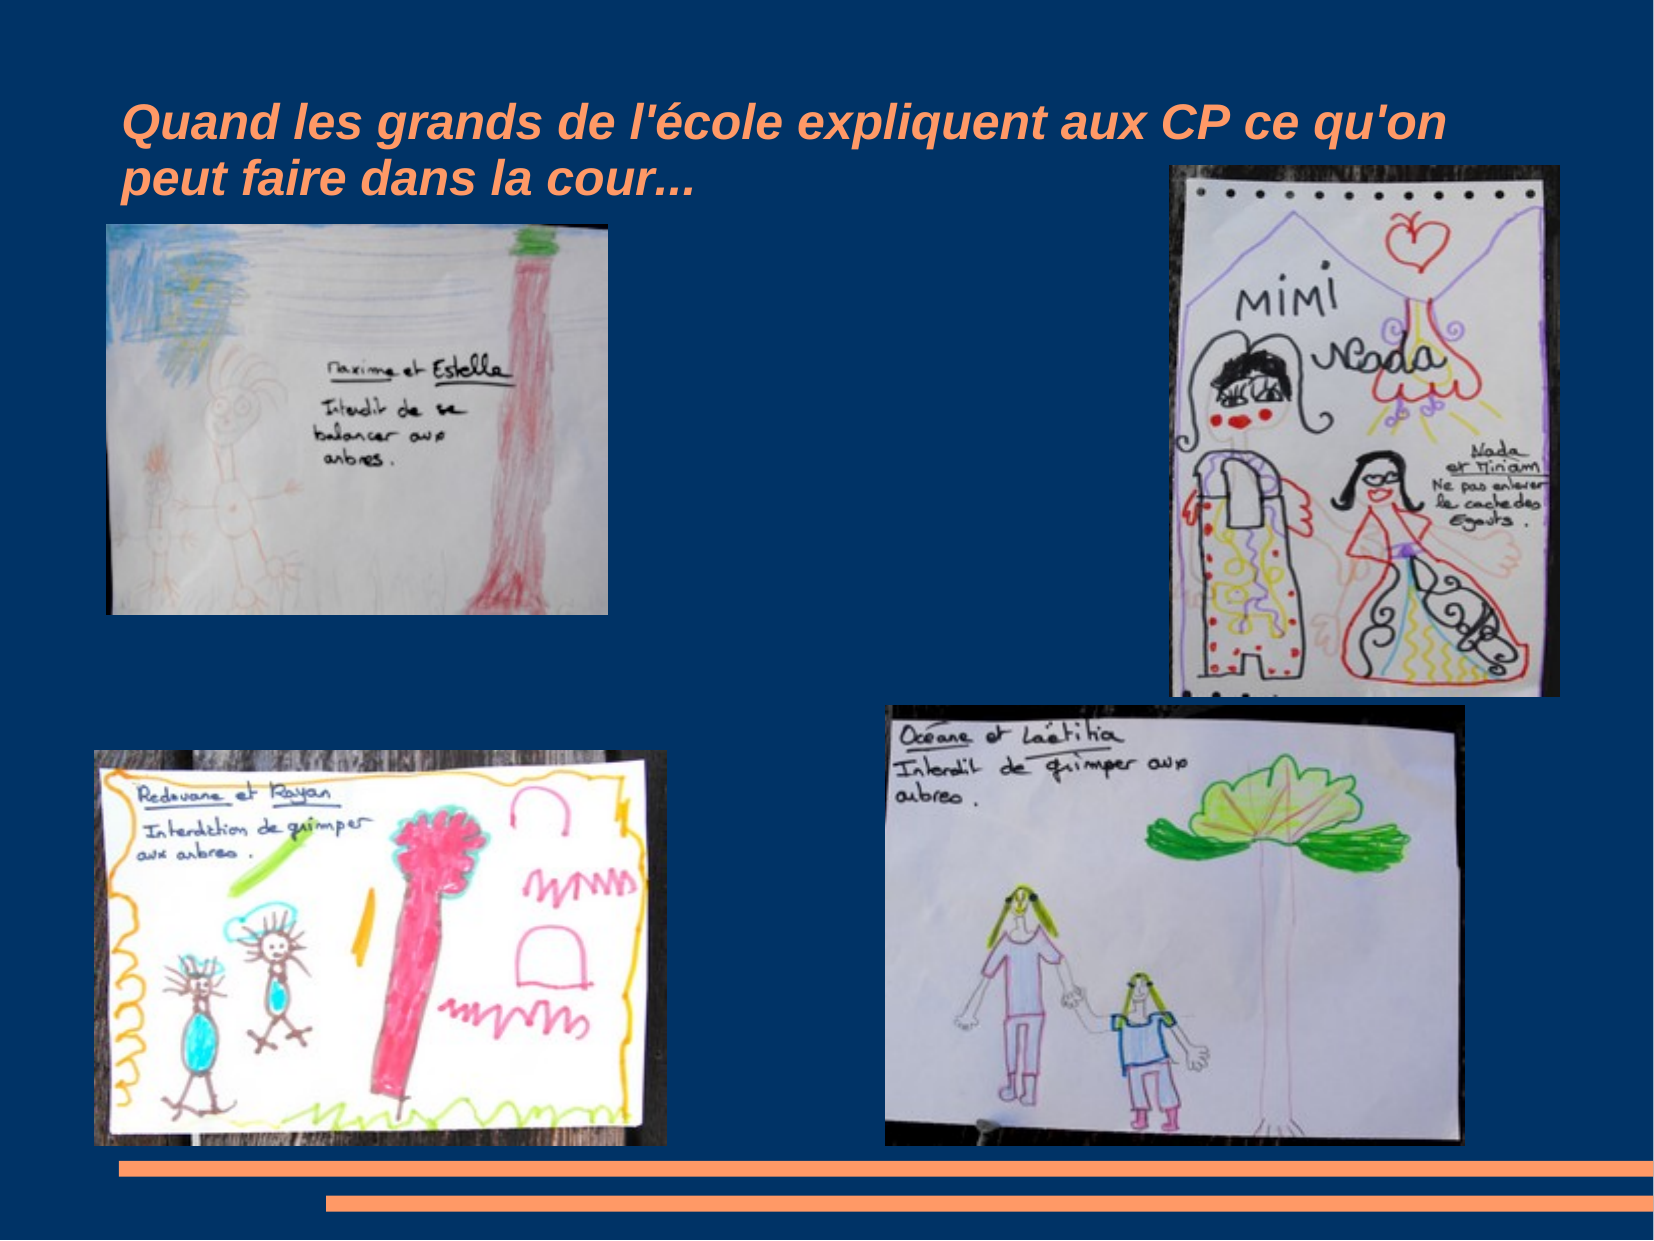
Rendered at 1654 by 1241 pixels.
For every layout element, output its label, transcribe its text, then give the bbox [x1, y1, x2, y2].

picture [106, 224, 608, 615]
picture [885, 705, 1465, 1146]
picture [1169, 165, 1560, 697]
picture [94, 750, 667, 1146]
title Quand les grands de l'école expliquent aux CP ce qu'on peut faire dans la cour... [121, 46, 1534, 254]
